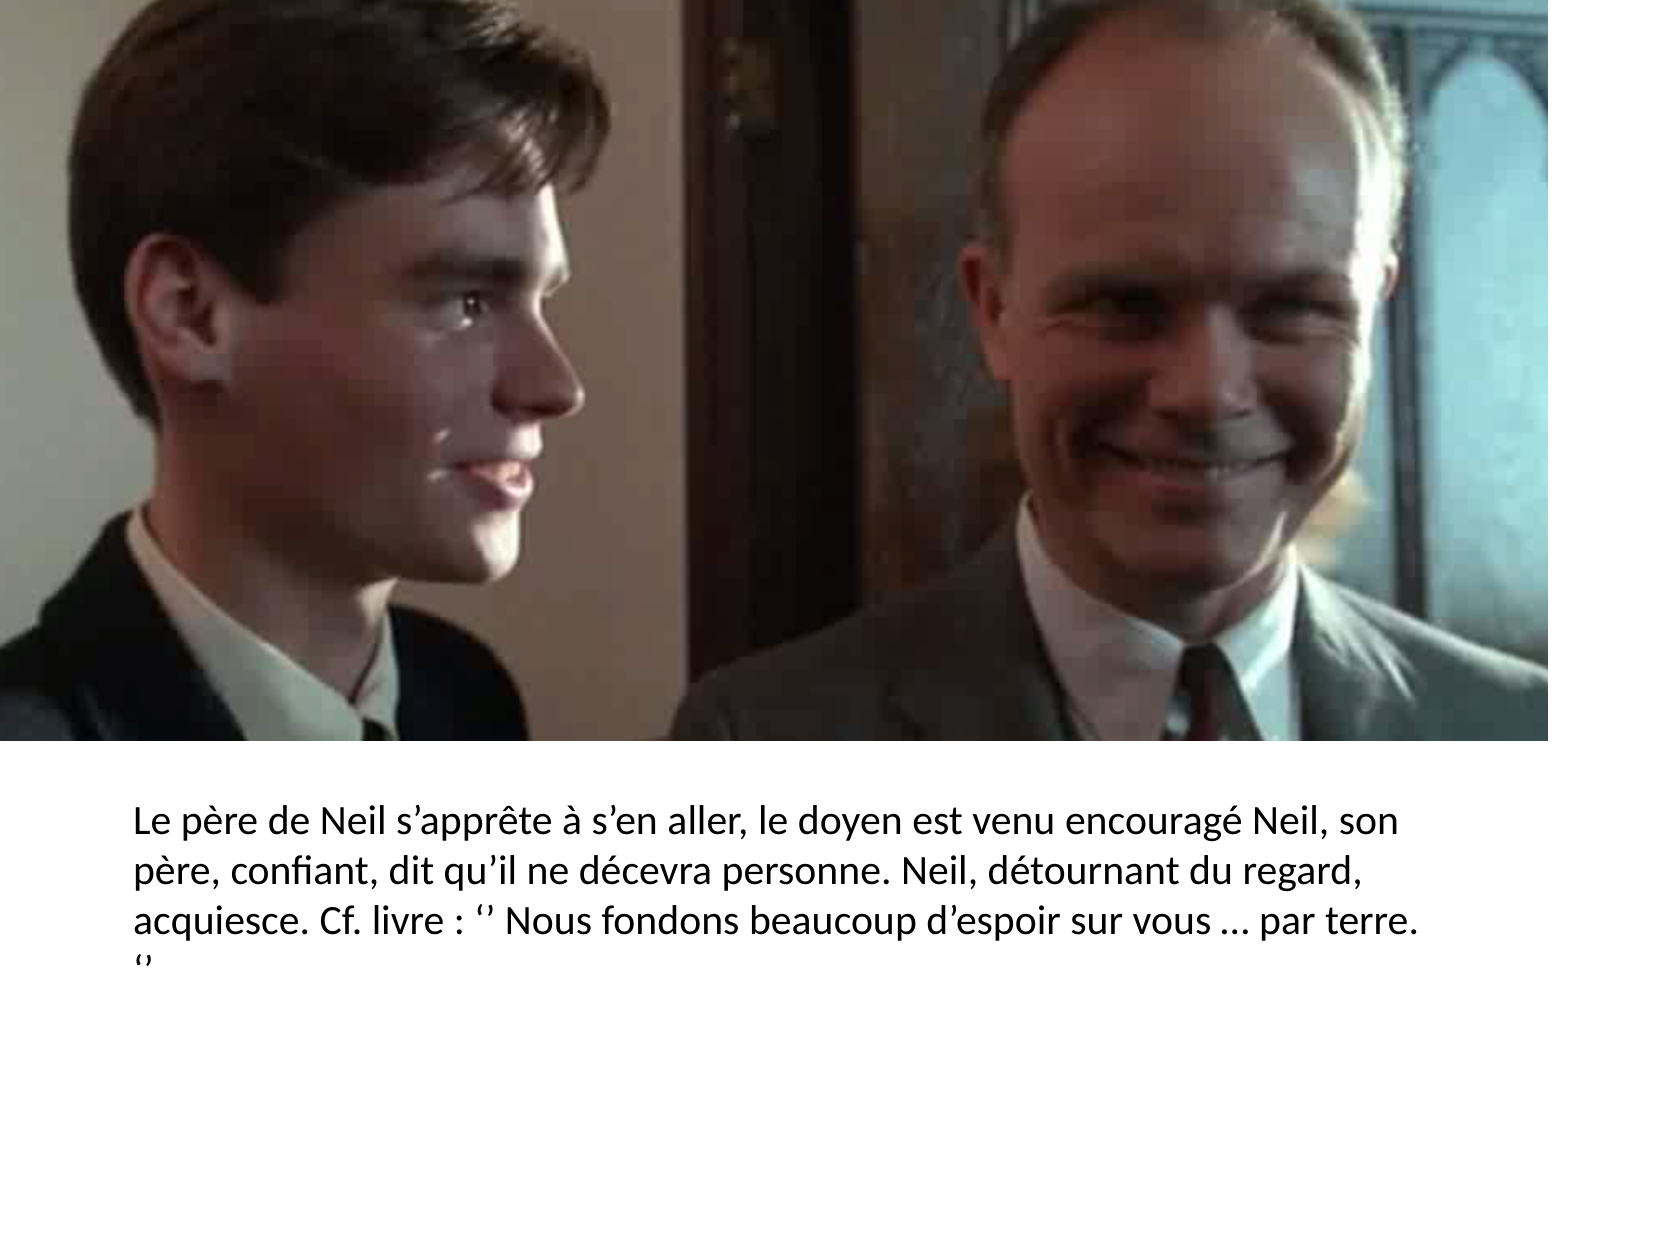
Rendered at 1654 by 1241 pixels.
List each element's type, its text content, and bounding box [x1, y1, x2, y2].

text_box Le père de Neil s’apprête à s’en aller, le doyen est venu encouragé Neil, son père, confiant, dit qu’il ne décevra personne. Neil, détournant du regard, acquiesce. Cf. livre : ‘’ Nous fondons beaucoup d’espoir sur vous … par terre. ‘’ [118, 785, 1465, 953]
picture [0, 0, 1548, 741]
